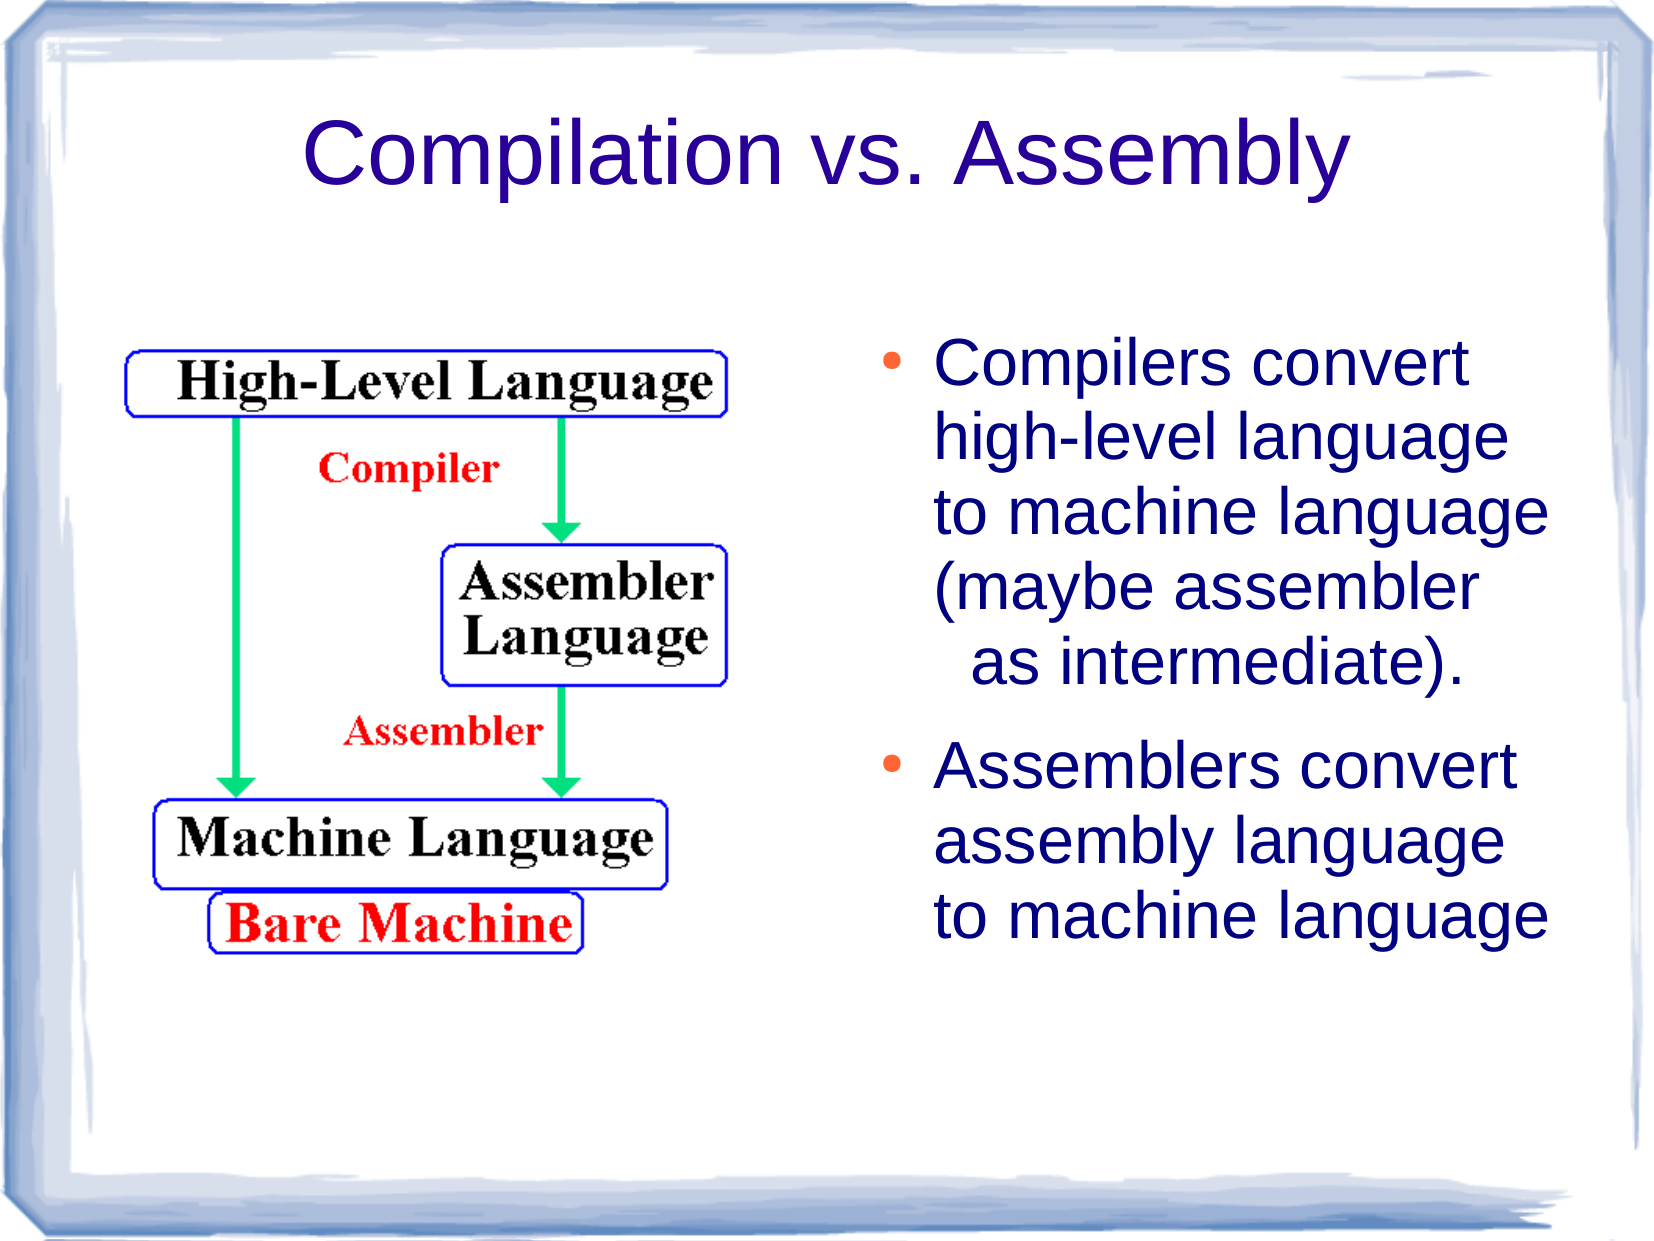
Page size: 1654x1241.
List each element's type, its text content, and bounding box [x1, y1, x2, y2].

list Compilers convert high-level language to machine language (maybe assembler as intermediate). Assemblers convert assembly language to machine language [862, 324, 1572, 990]
title Compilation vs. Assembly [82, 56, 1571, 250]
picture [0, 0, 1654, 1241]
